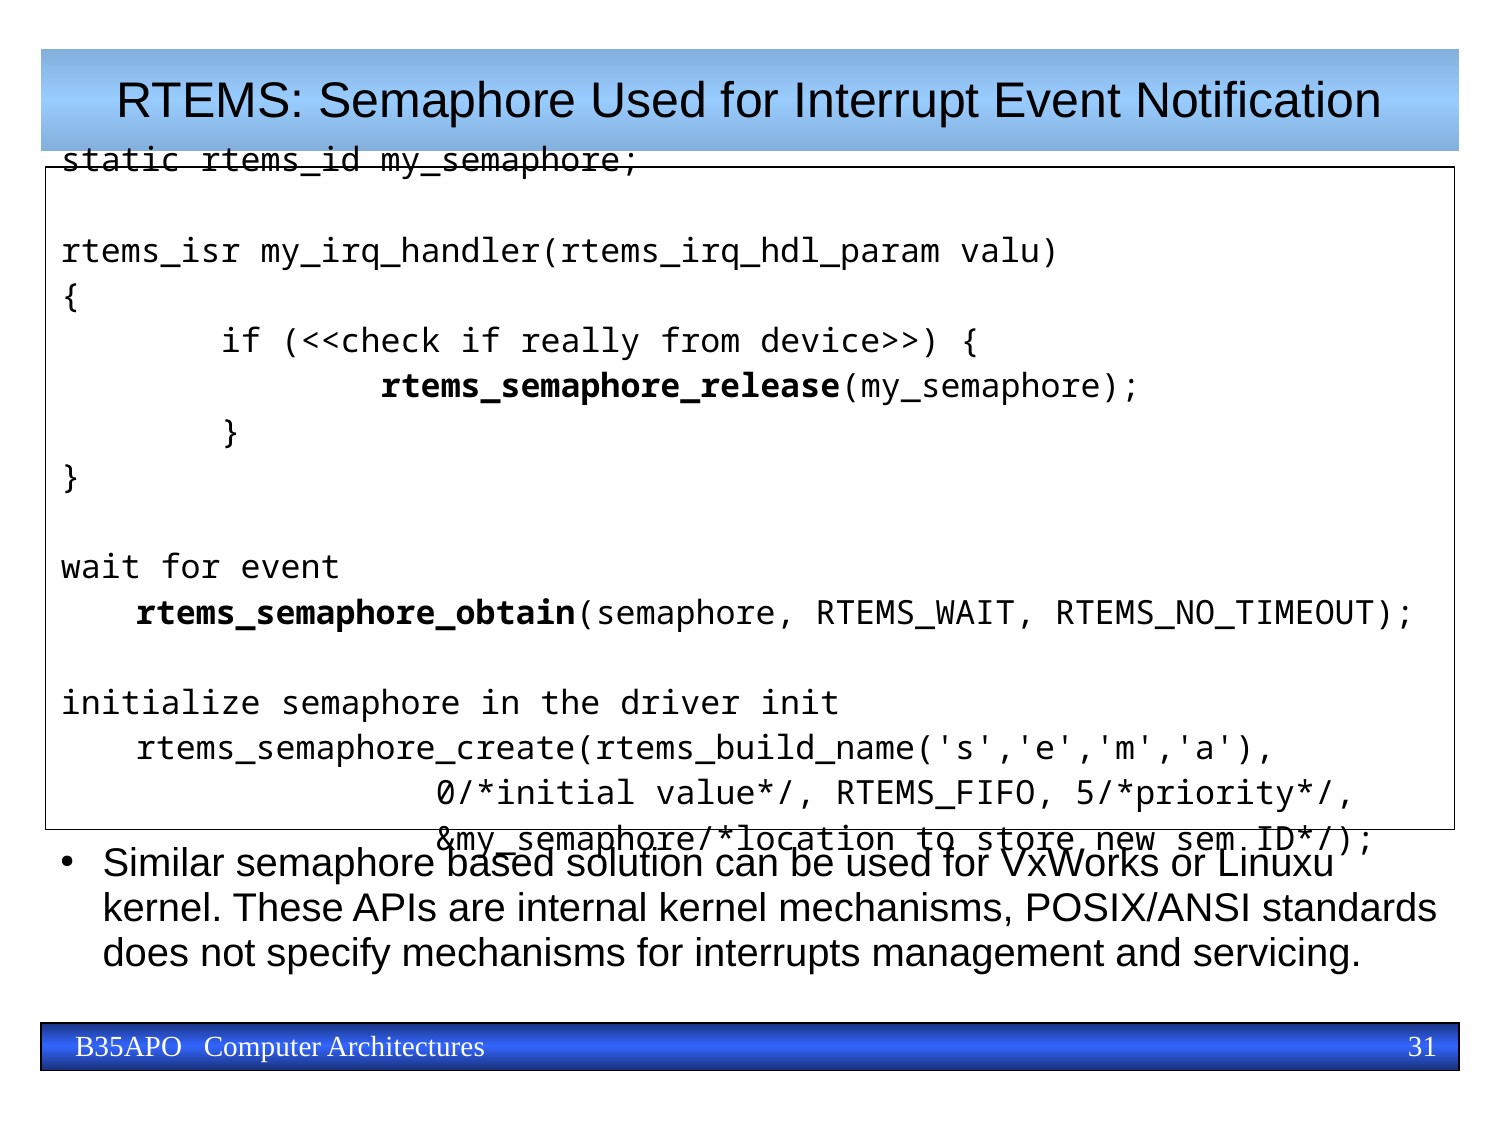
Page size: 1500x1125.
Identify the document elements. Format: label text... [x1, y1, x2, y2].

text_box static rtems_id my_semaphore; rtems_isr my_irq_handler(rtems_irq_hdl_param valu) { if (<<check if really from device>>) { rtems_semaphore_release(my_semaphore); } } wait for event rtems_semaphore_obtain(semaphore, RTEMS_WAIT, RTEMS_NO_TIMEOUT); initialize semaphore in the driver init rtems_semaphore_create(rtems_build_name('s','e','m','a'), 0/*initial value*/, RTEMS_FIFO, 5/*priority*/, &my_semaphore/*location to store new sem ID*/); [45, 166, 1455, 830]
title RTEMS: Semaphore Used for Interrupt Event Notification [41, 49, 1459, 151]
list Similar semaphore based solution can be used for VxWorks or Linuxu kernel. These APIs are internal kernel mechanisms, POSIX/ANSI standards does not specify mechanisms for interrupts management and servicing. [45, 840, 1450, 1013]
